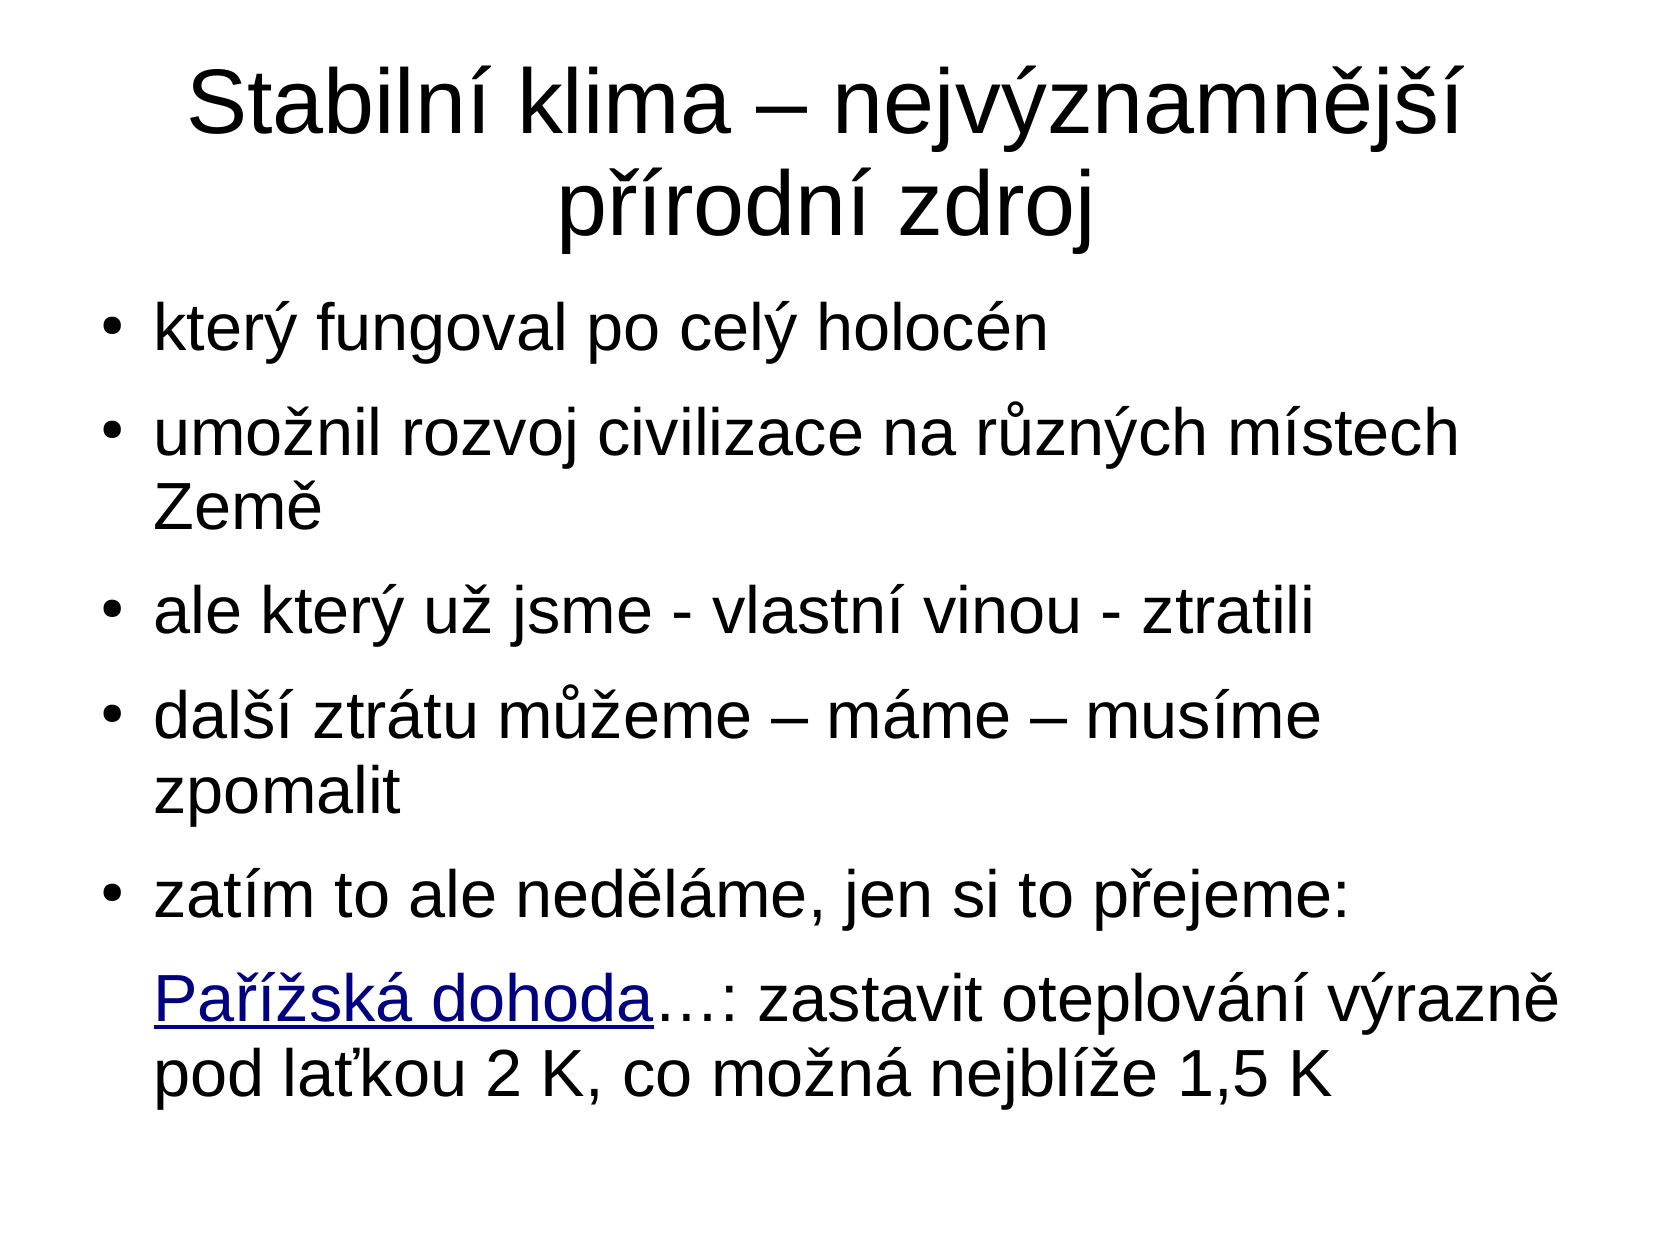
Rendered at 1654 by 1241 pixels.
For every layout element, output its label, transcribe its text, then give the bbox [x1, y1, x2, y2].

title Stabilní klima – nejvýznamnější přírodní zdroj [82, 49, 1571, 257]
list který fungoval po celý holocén umožnil rozvoj civilizace na různých místech Země ale který už jsme - vlastní vinou - ztratili další ztrátu můžeme – máme – musíme zpomalit zatím to ale neděláme, jen si to přejeme: Pařížská dohoda…: zastavit oteplování výrazně pod laťkou 2 K, co možná nejblíže 1,5 K [82, 290, 1571, 1216]
